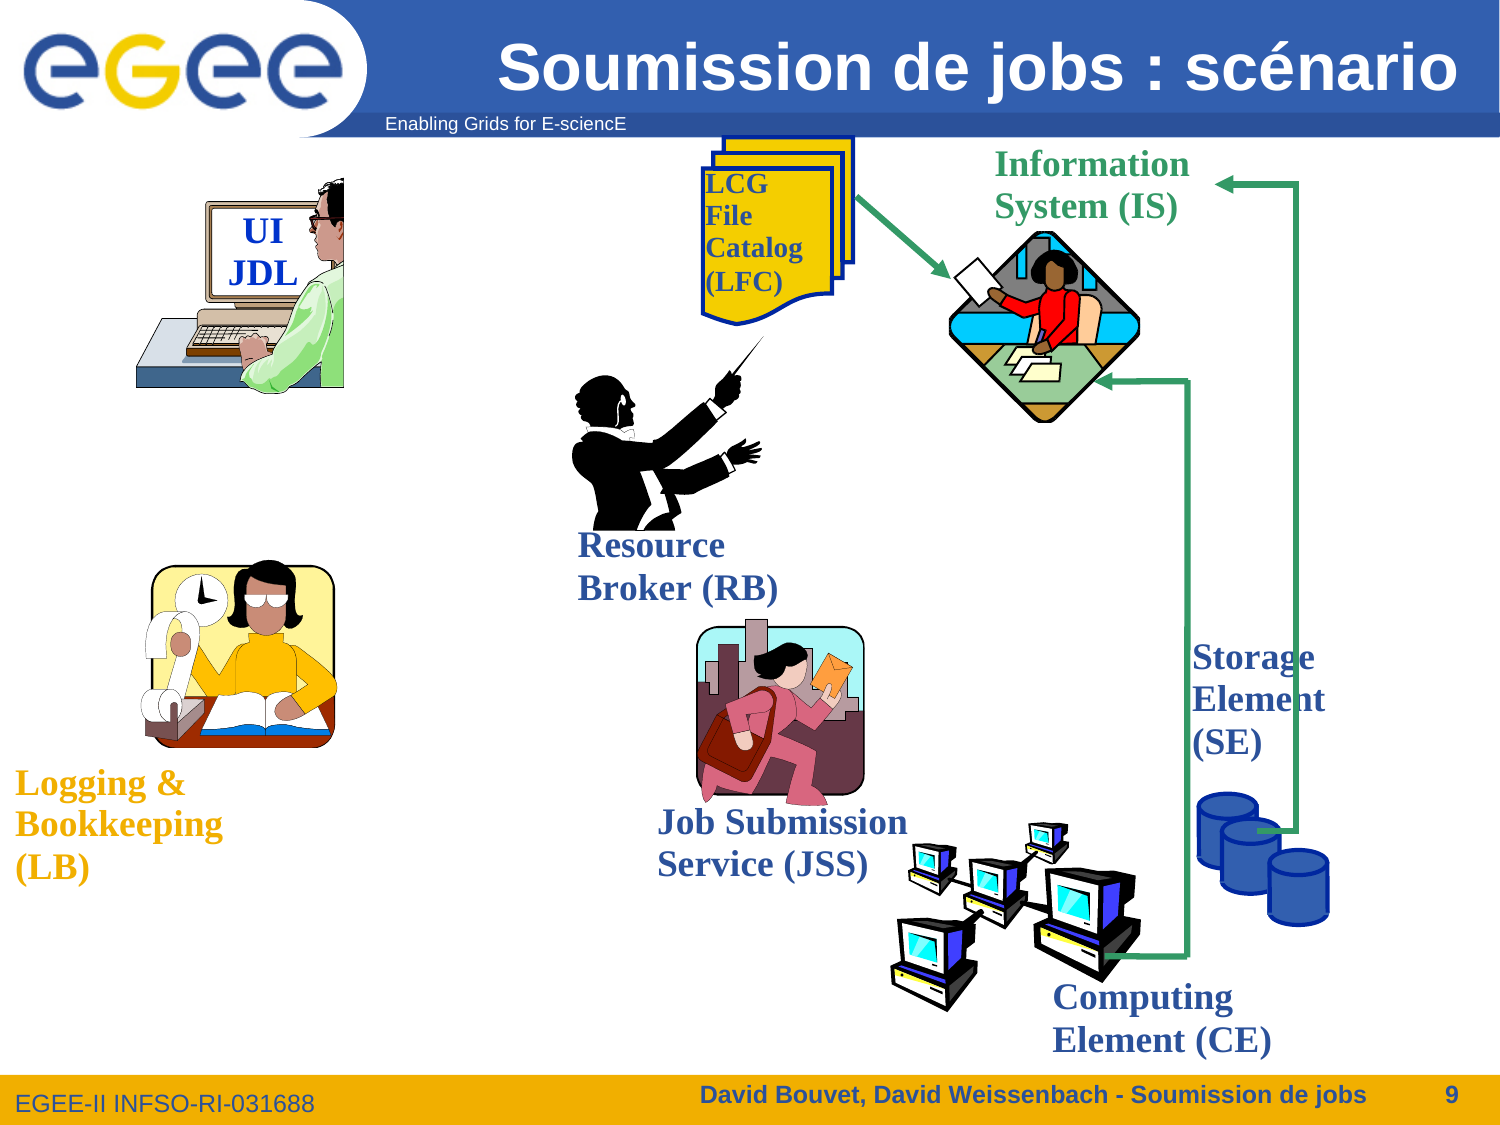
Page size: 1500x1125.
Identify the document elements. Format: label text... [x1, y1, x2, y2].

text_box Storage Element (SE)‏ [1191, 628, 1293, 771]
text_box Storage Element (SE)‏ [1299, 628, 1341, 771]
text_box Logging & Bookkeeping (LB)‏ [0, 753, 239, 896]
text_box UI JDL [213, 202, 314, 302]
text_box Computing Element (CE)‏ [1037, 968, 1288, 1069]
text_box [1198, 793, 1328, 925]
text_box Job Submission Service (JSS)‏ [642, 792, 923, 894]
text_box Information System (IS)‏ [979, 135, 1215, 236]
text_box Storage Element (SE)‏ [1177, 628, 1184, 771]
text_box [702, 307, 782, 325]
text_box [713, 137, 853, 294]
picture [18, 30, 349, 112]
picture [887, 818, 1141, 1019]
chart [140, 556, 341, 748]
chart [696, 618, 865, 792]
title Soumission de jobs : scénario [369, 10, 1475, 124]
text_box LCG File Catalog (LFC)‏ [690, 159, 819, 307]
chart [571, 336, 764, 516]
chart [948, 231, 1141, 423]
chart [136, 177, 344, 394]
text_box Resource Broker (RB)‏ [562, 516, 794, 617]
